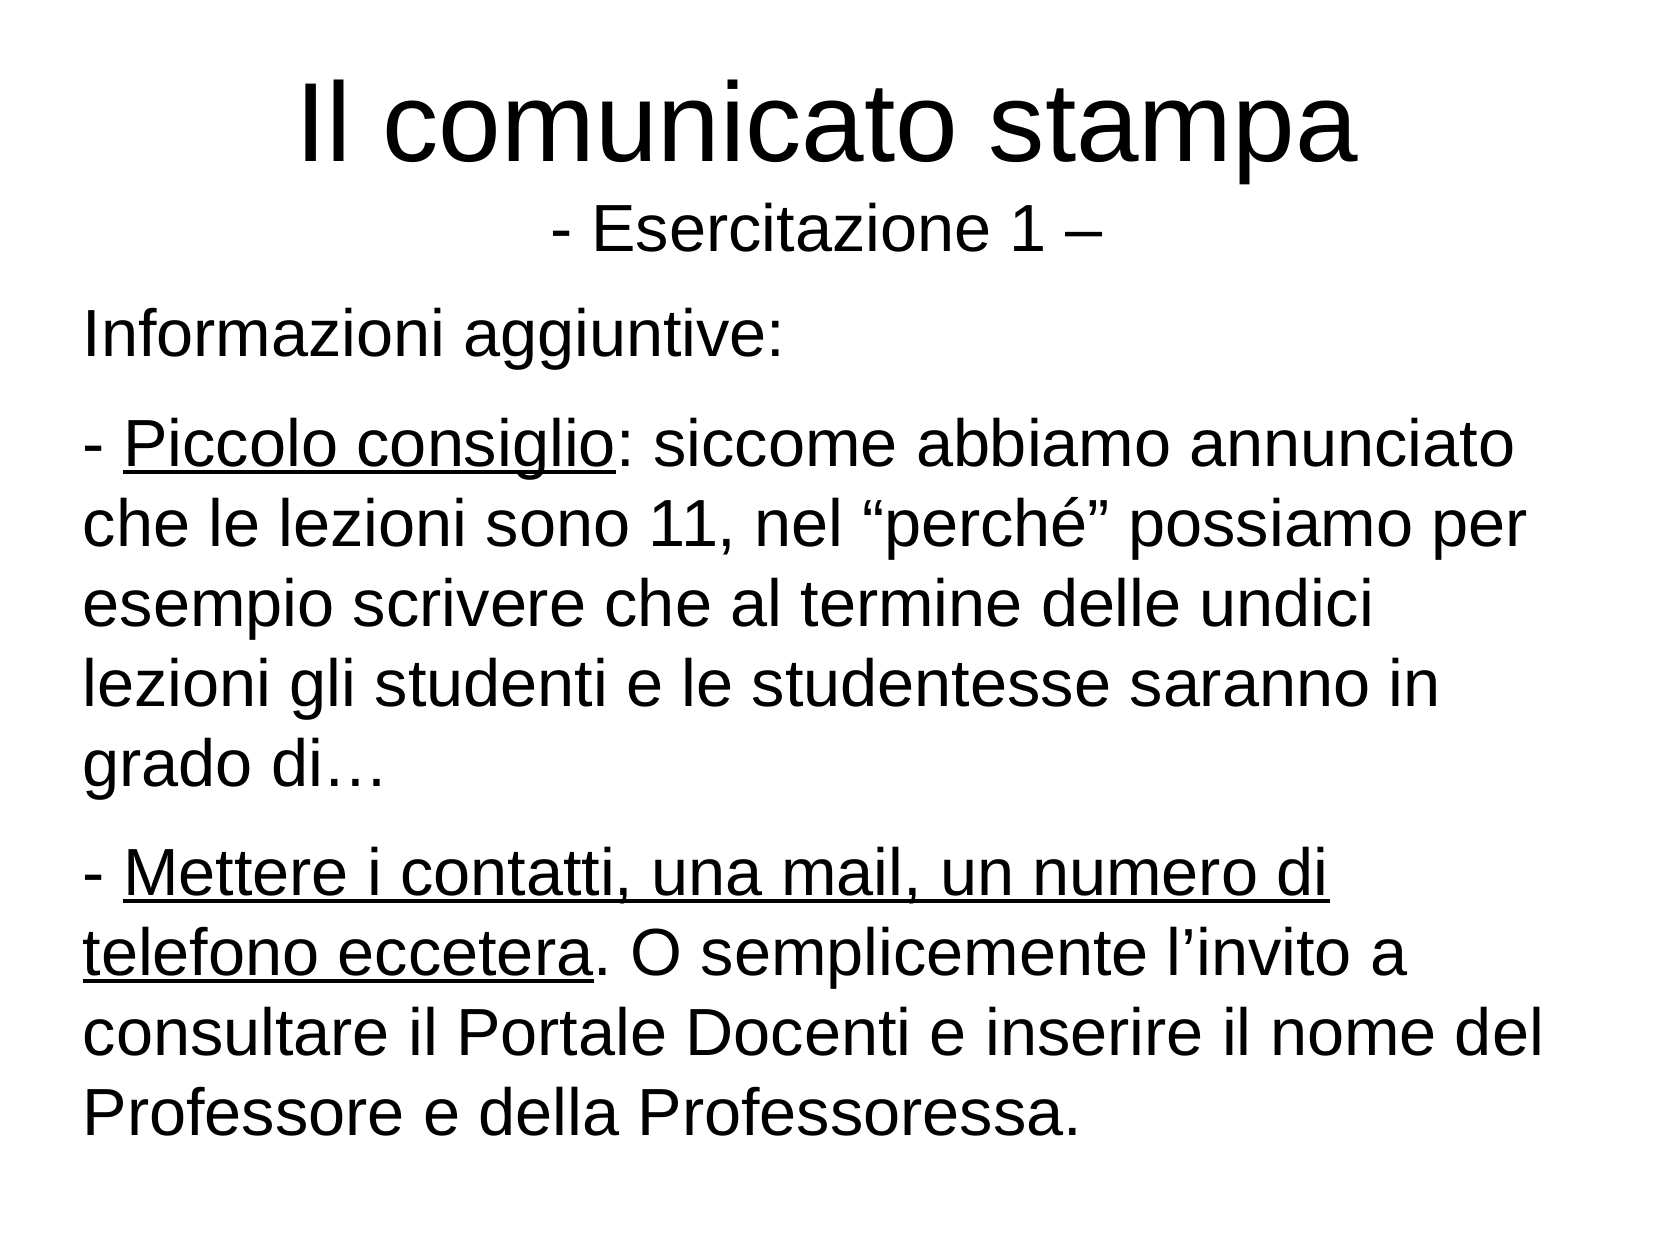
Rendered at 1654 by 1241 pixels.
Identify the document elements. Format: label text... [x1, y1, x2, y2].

list Informazioni aggiuntive: - Piccolo consiglio: siccome abbiamo annunciato che le lezioni sono 11, nel “perché” possiamo per esempio scrivere che al termine delle undici lezioni gli studenti e le studentesse saranno in grado di… - Mettere i contatti, una mail, un numero di telefono eccetera. O semplicemente l’invito a consultare il Portale Docenti e inserire il nome del Professore e della Professoressa. [82, 290, 1571, 1109]
title Il comunicato stampa - Esercitazione 1 – [82, 49, 1571, 257]
